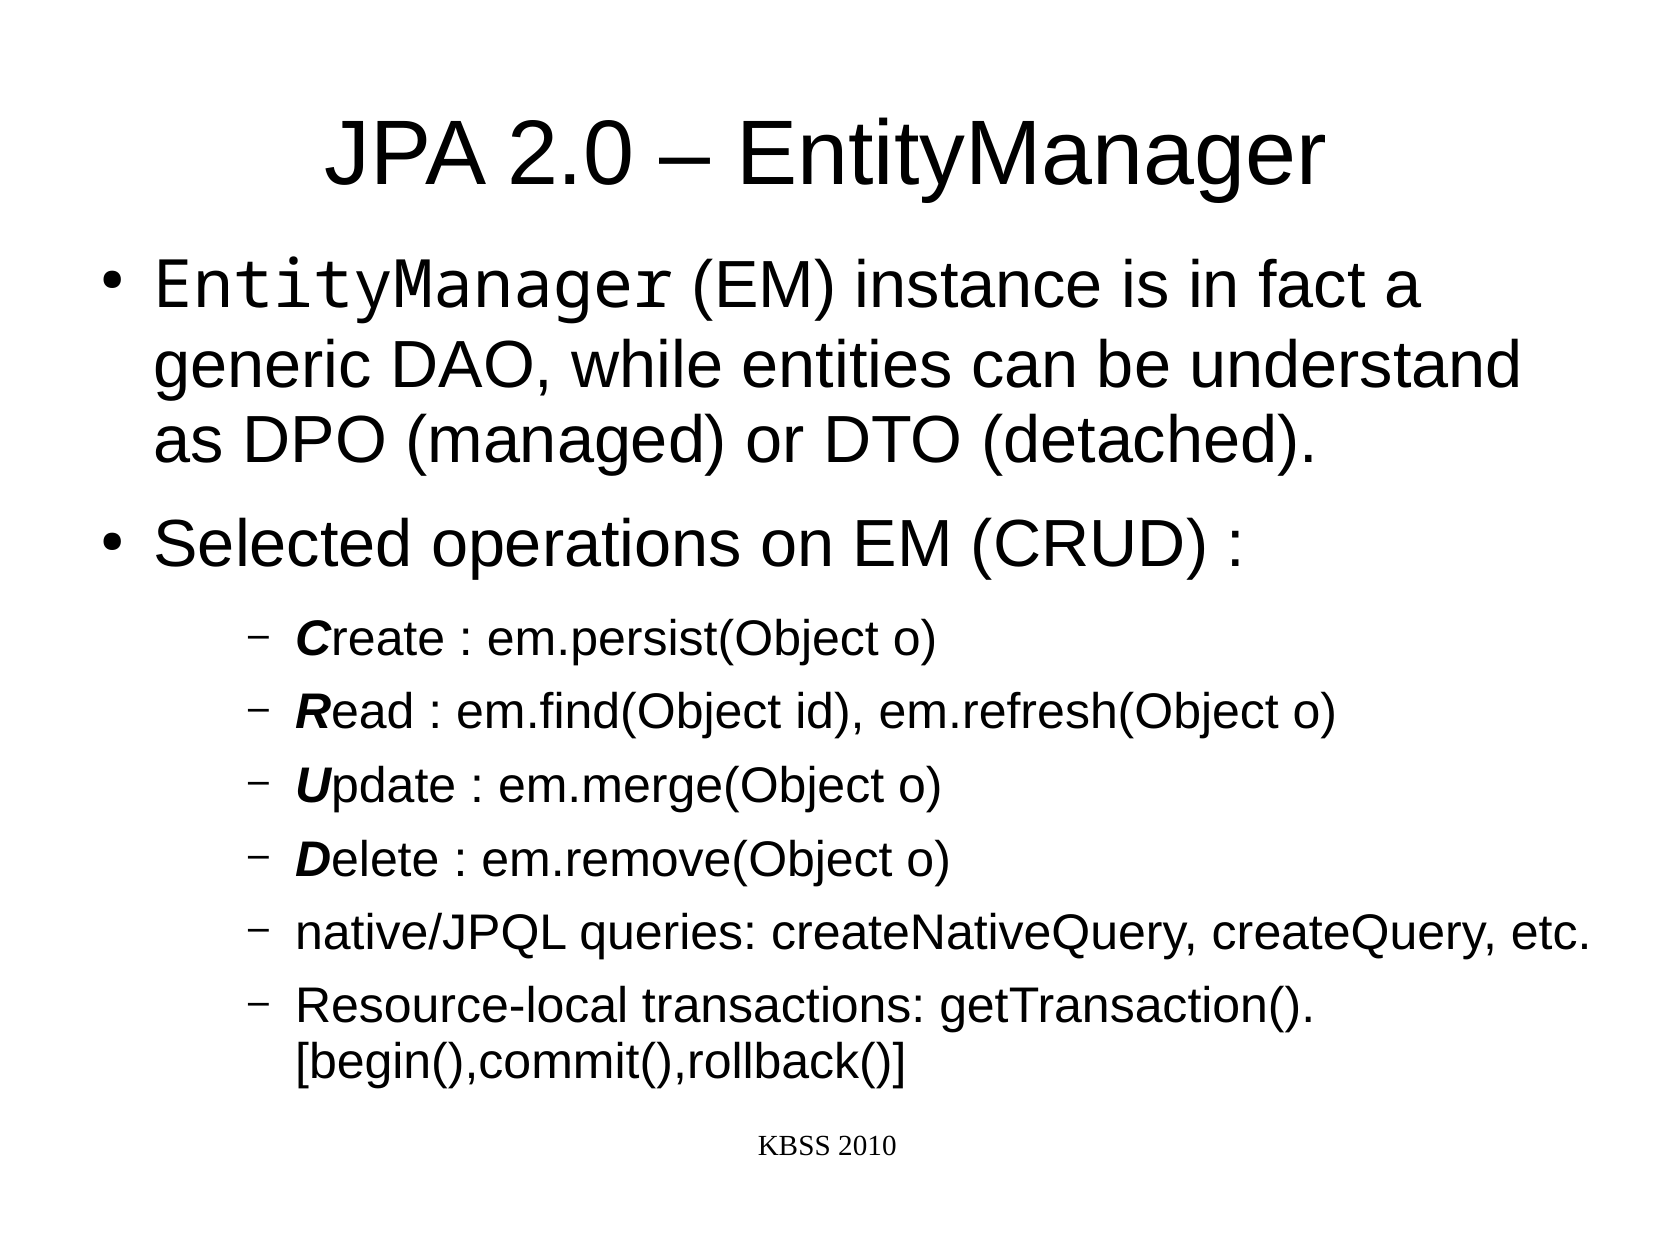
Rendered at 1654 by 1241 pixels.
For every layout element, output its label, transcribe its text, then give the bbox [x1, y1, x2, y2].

title JPA 2.0 – EntityManager [82, 49, 1571, 236]
list EntityManager (EM) instance is in fact a generic DAO, while entities can be understand as DPO (managed) or DTO (detached). Selected operations on EM (CRUD) : Create : em.persist(Object o) Read : em.find(Object id), em.refresh(Object o) Update : em.merge(Object o) Delete : em.remove(Object o) native/JPQL queries: createNativeQuery, createQuery, etc. Resource-local transactions: getTransaction().[begin(),commit(),rollback()] [82, 236, 1595, 1234]
